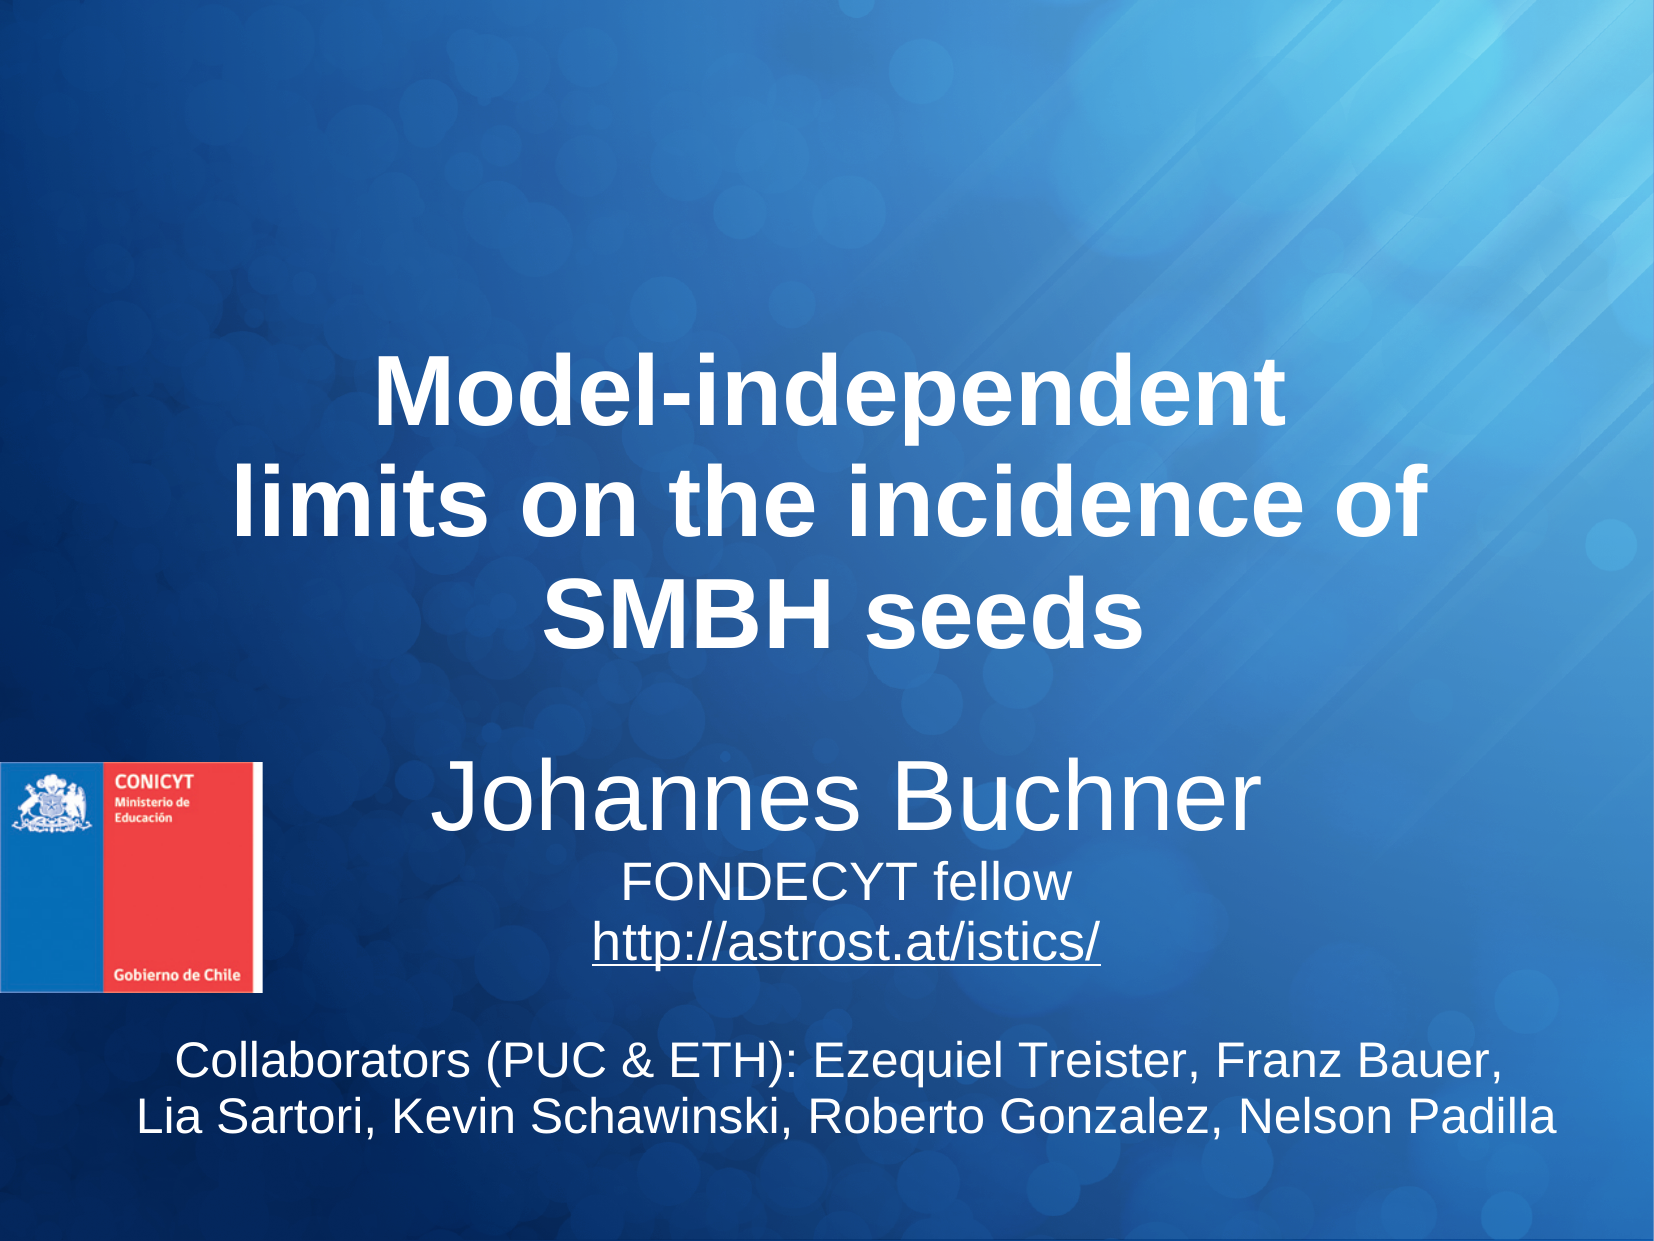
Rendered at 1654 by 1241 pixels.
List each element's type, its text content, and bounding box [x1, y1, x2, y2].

subtitle Johannes Buchner FONDECYT fellow http://astrost.at/istics/ Collaborators (PUC & ETH): Ezequiel Treister, Franz Bauer, Lia Sartori, Kevin Schawinski, Roberto Gonzalez, Nelson Padilla [118, 717, 1576, 1241]
title Model-independent limits on the incidence of SMBH seeds [75, 287, 1613, 717]
picture [0, 0, 1654, 1241]
